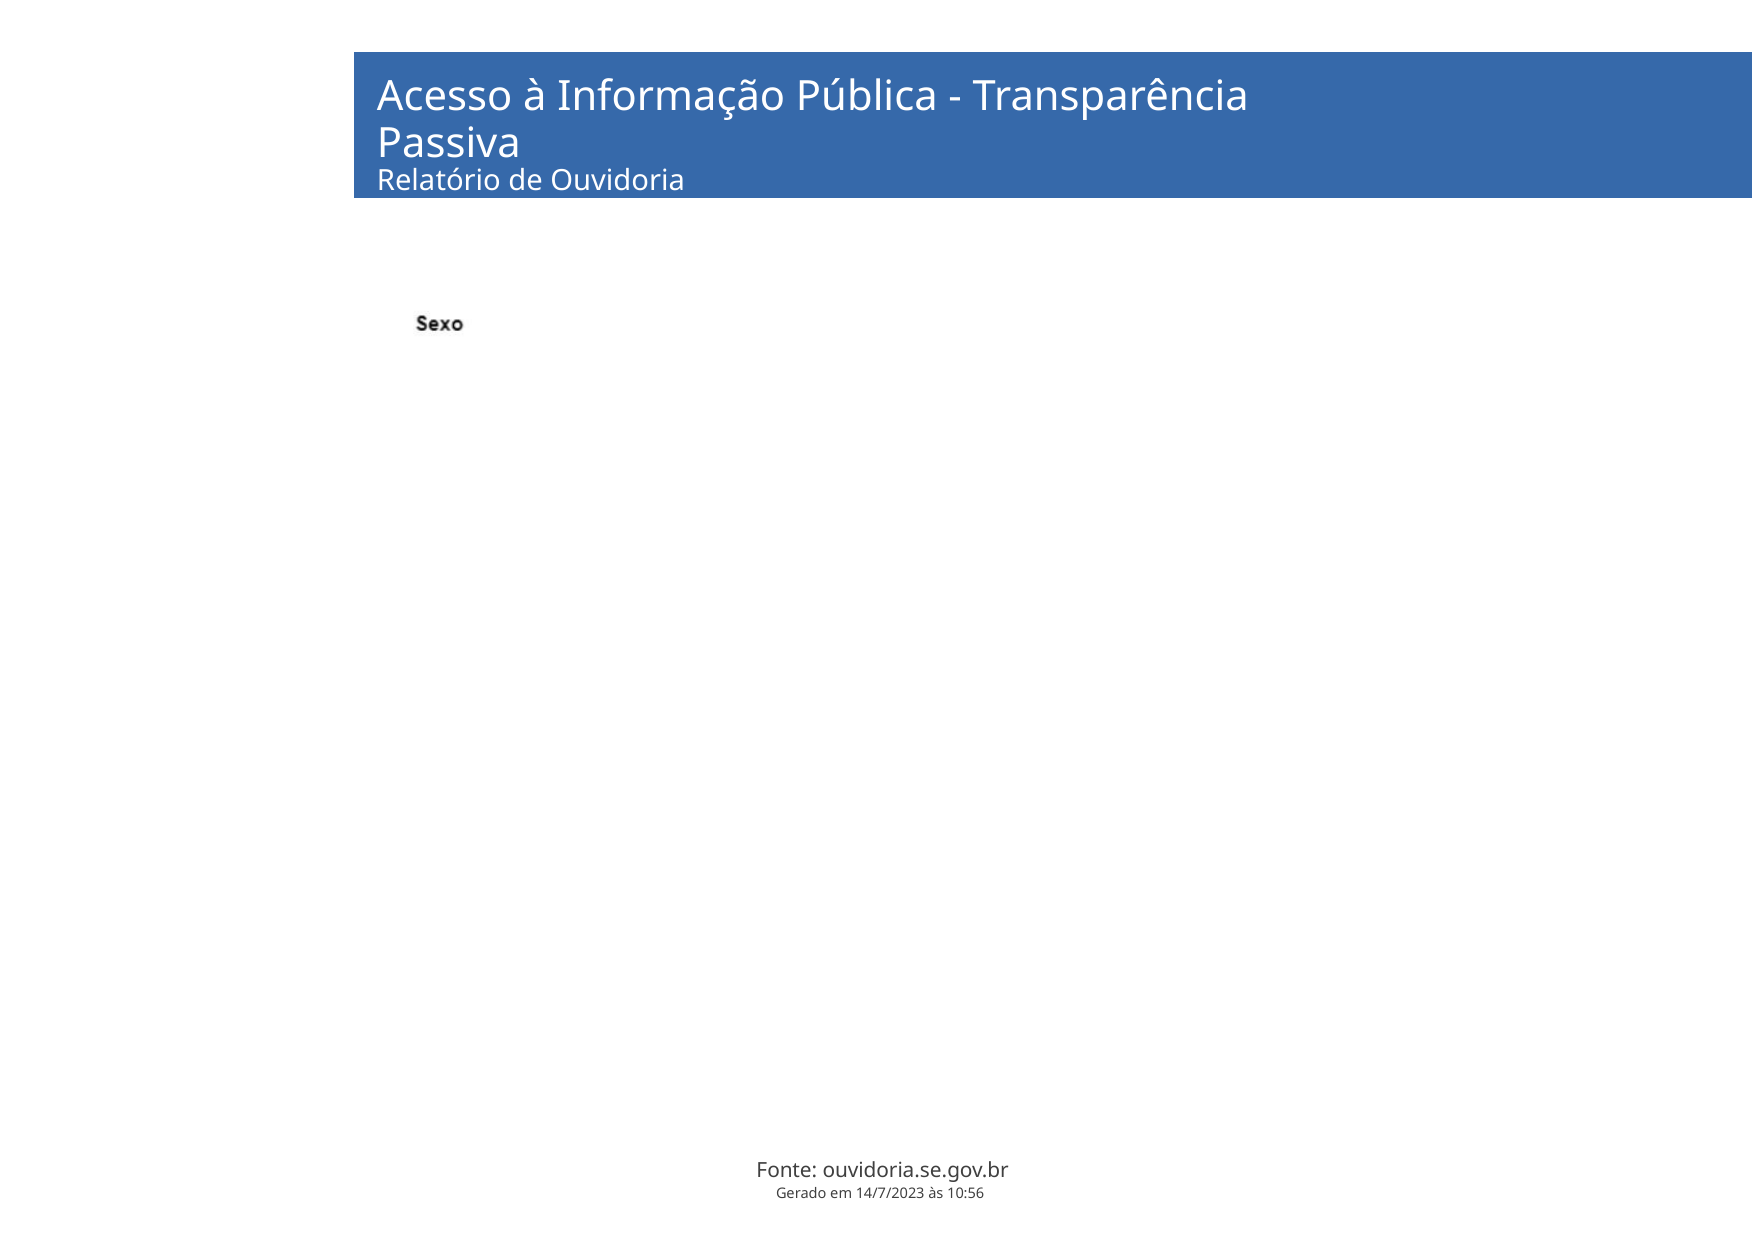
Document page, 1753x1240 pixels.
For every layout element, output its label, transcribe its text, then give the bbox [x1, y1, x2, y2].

text_box [155, 211, 1599, 1028]
text_box Acesso à Informação Pública - Transparência Passiva Relatório de Ouvidoria EMSETUR - Junho a Junho de 2023 [376, 72, 1403, 228]
text_box Fonte: ouvidoria.se.gov.br Gerado em 14/7/2023 às 10:56 [756, 1158, 1023, 1202]
text_box [354, 52, 1752, 198]
